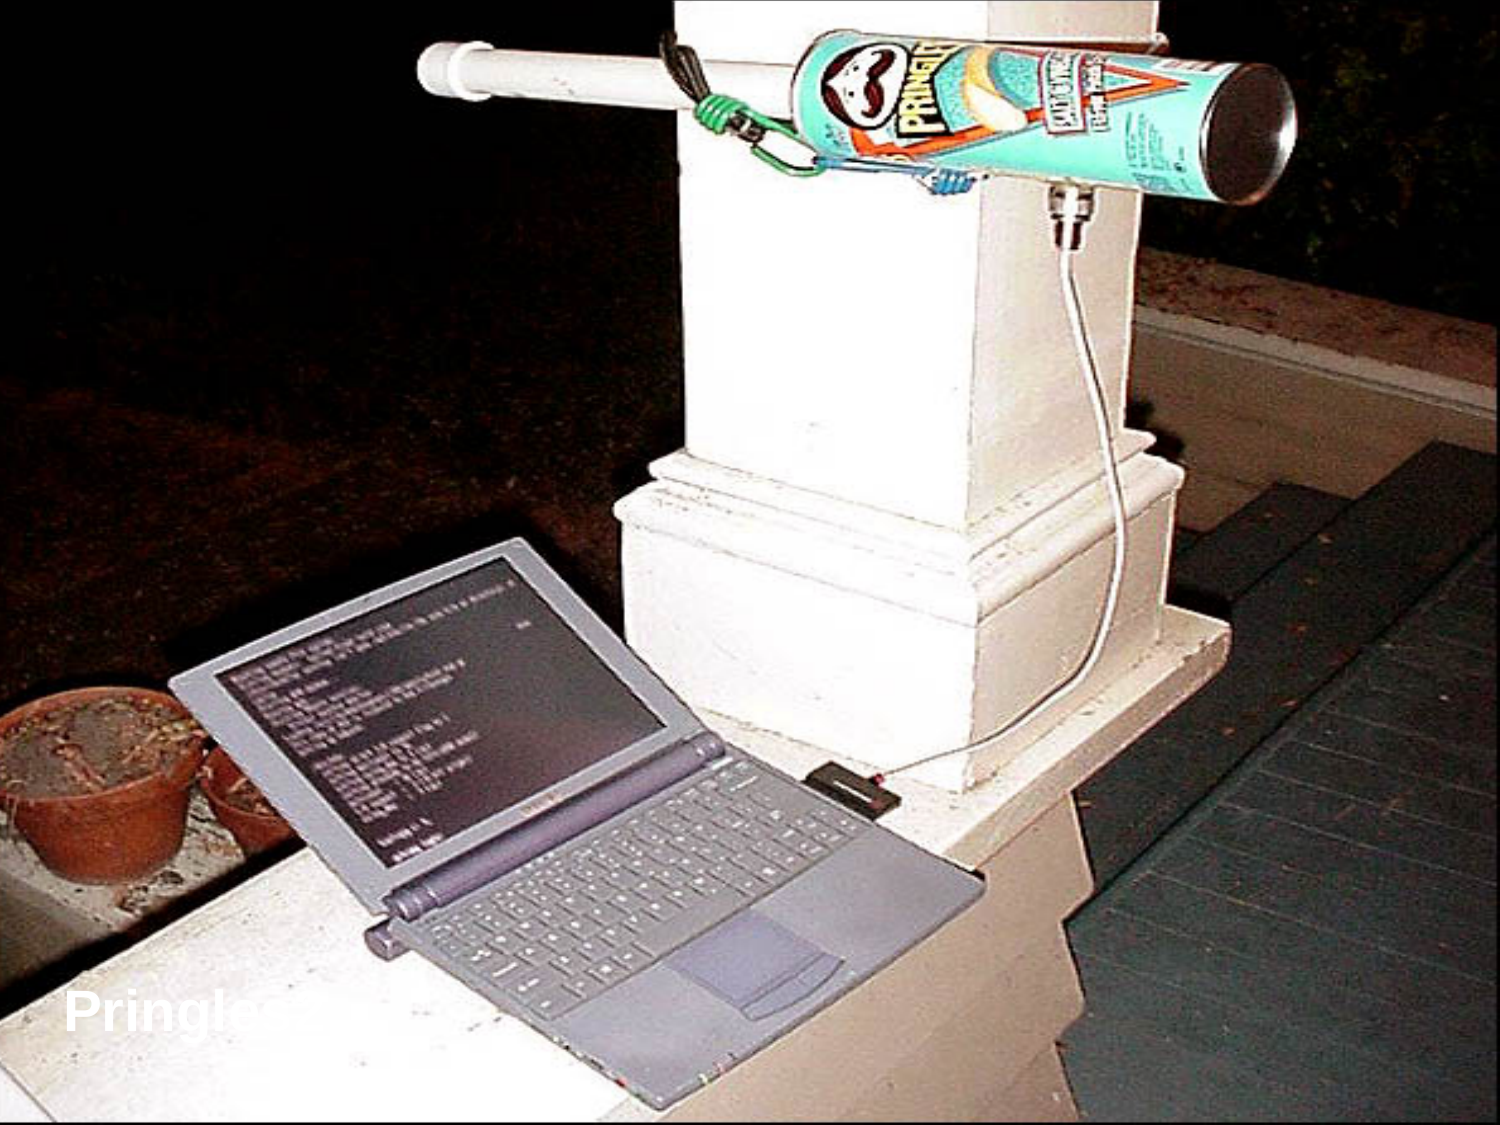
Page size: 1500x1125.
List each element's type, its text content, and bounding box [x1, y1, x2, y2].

picture [0, 0, 1500, 1125]
title Pringles2 [63, 962, 342, 1056]
